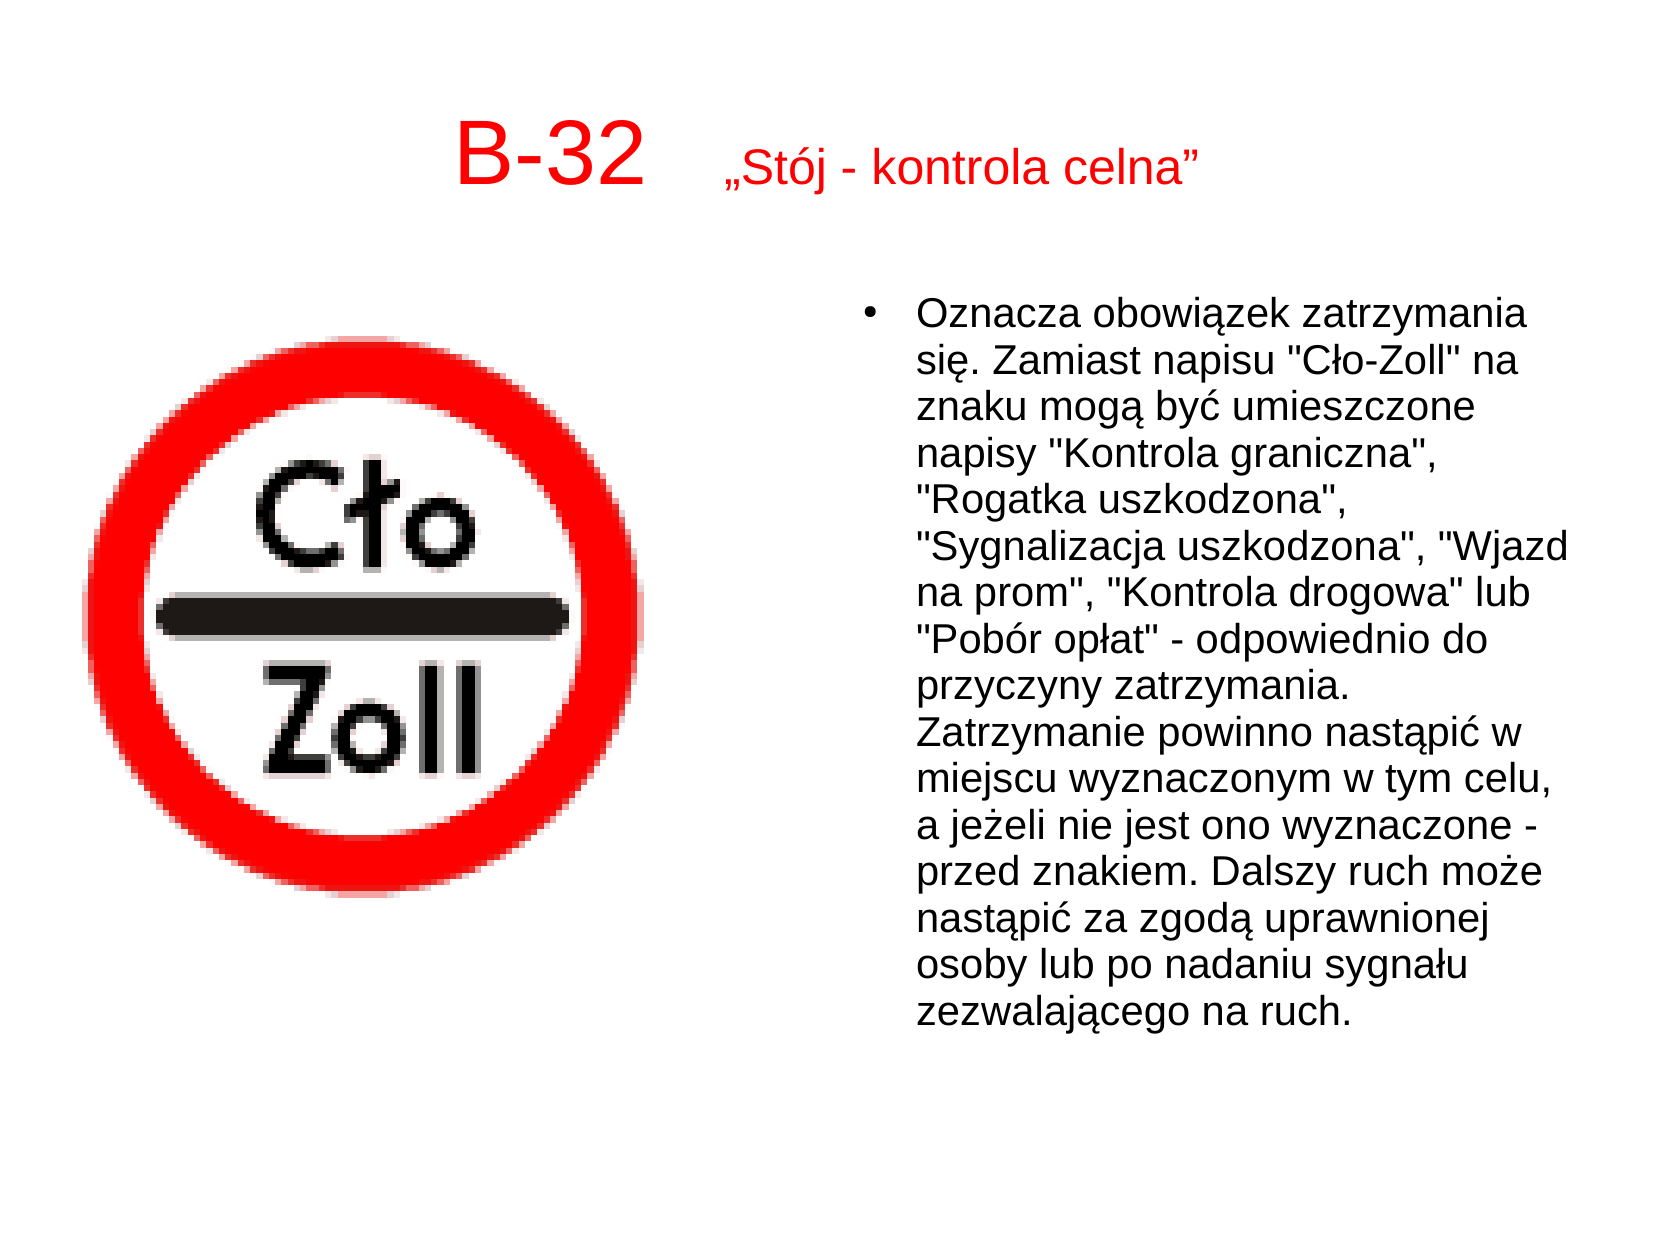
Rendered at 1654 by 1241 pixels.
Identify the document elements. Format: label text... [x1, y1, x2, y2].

list Oznacza obowiązek zatrzymania się. Zamiast napisu "Cło-Zoll" na znaku mogą być umieszczone napisy "Kontrola graniczna", "Rogatka uszkodzona", "Sygnalizacja uszkodzona", "Wjazd na prom", "Kontrola drogowa" lub "Pobór opłat" - odpowiednio do przyczyny zatrzymania. Zatrzymanie powinno nastąpić w miejscu wyznaczonym w tym celu, a jeżeli nie jest ono wyznaczone - przed znakiem. Dalszy ruch może nastąpić za zgodą uprawnionej osoby lub po nadaniu sygnału zezwalającego na ruch. [845, 290, 1572, 1094]
picture [82, 336, 644, 898]
title B-32 „Stój - kontrola celna” [82, 56, 1571, 250]
